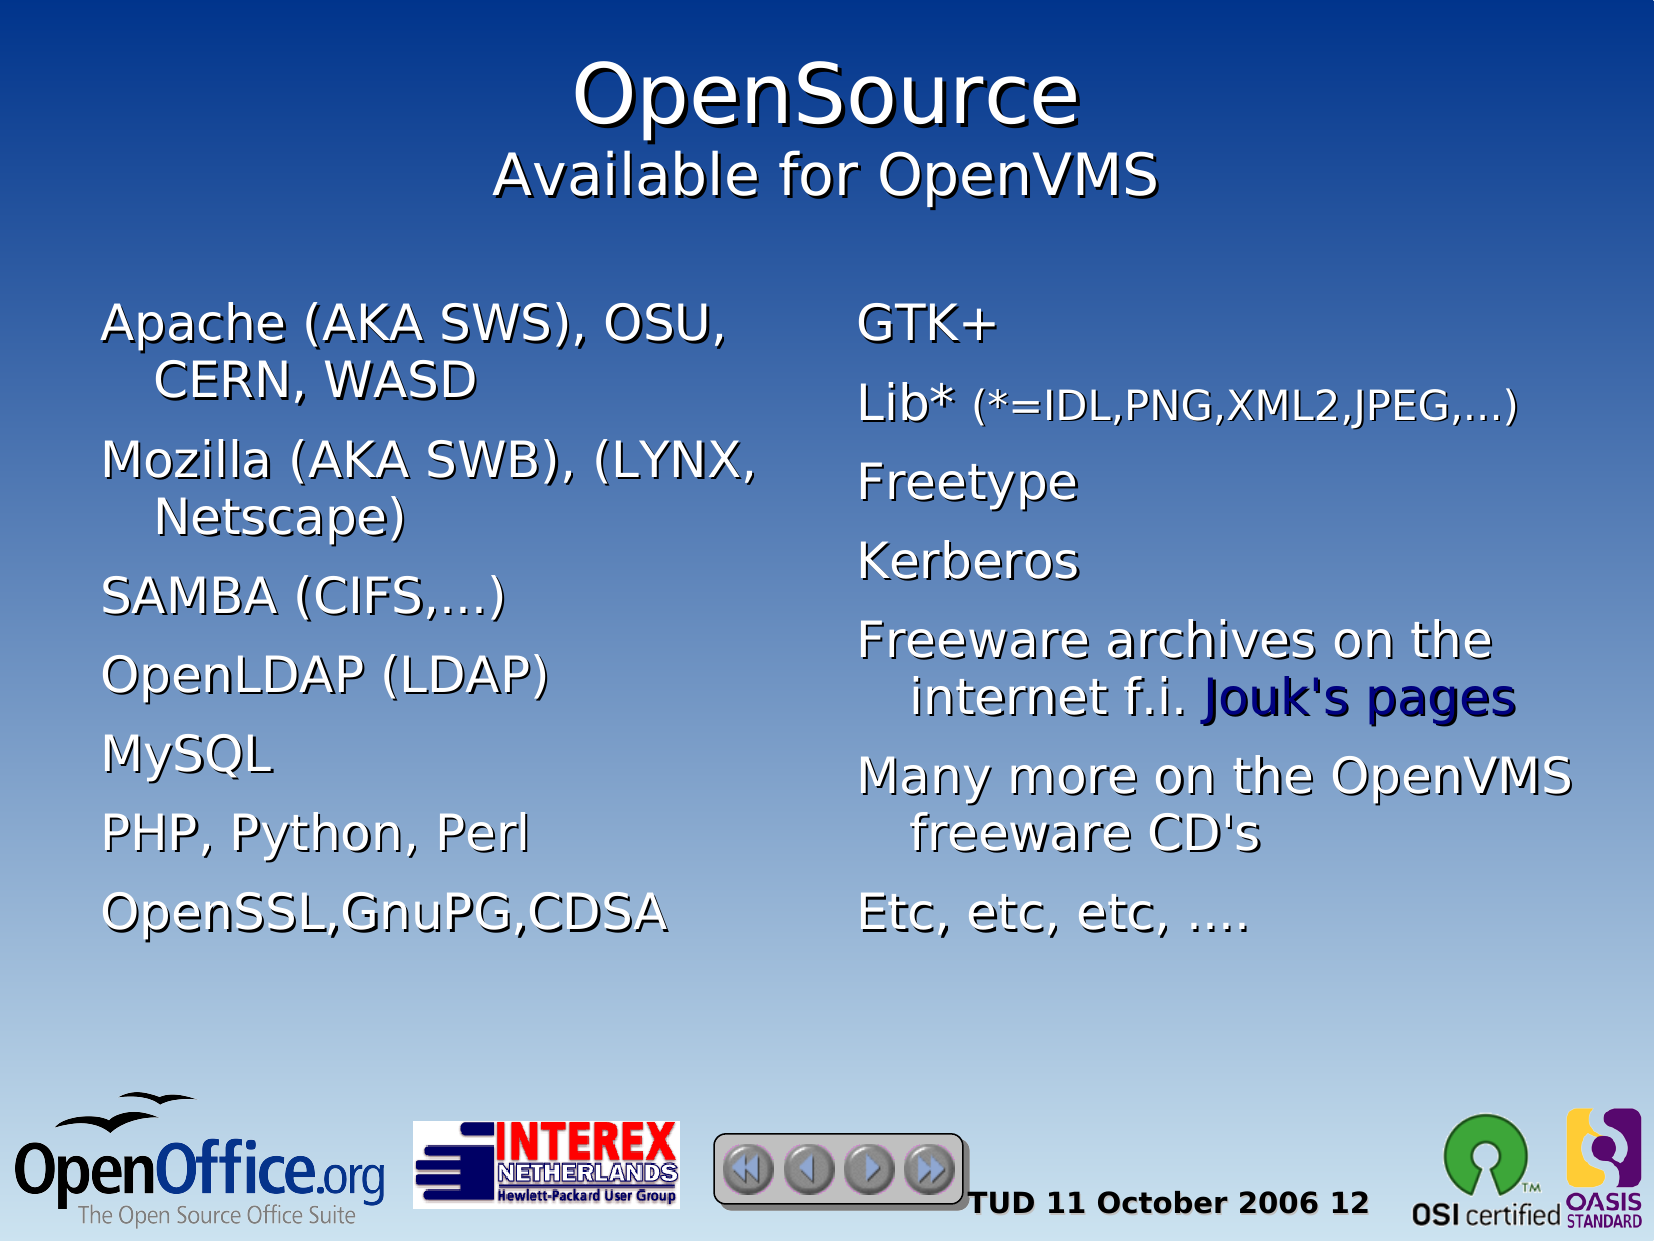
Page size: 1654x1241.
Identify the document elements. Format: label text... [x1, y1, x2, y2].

picture [844, 1144, 895, 1195]
list Apache (AKA SWS), OSU, CERN, WASD Mozilla (AKA SWB), (LYNX, Netscape) SAMBA (CIFS,...) OpenLDAP (LDAP) MySQL PHP, Python, Perl OpenSSL,GnuPG,CDSA [82, 295, 809, 1004]
list GTK+ Lib* (*=IDL,PNG,XML2,JPEG,...) Freetype Kerberos Freeware archives on the internet f.i. Jouk's pages Many more on the OpenVMS freeware CD's Etc, etc, etc, .... [838, 295, 1595, 945]
text_box TUD 11 October 2006 32 [974, 1181, 1500, 1241]
picture [1405, 1102, 1654, 1238]
title OpenSource Available for OpenVMS [82, 46, 1571, 210]
chart [53, 221, 721, 409]
picture [904, 1144, 955, 1195]
picture [784, 1144, 835, 1195]
picture [15, 1092, 384, 1229]
picture [413, 1121, 680, 1209]
text_box [714, 1133, 963, 1204]
picture [723, 1144, 774, 1195]
